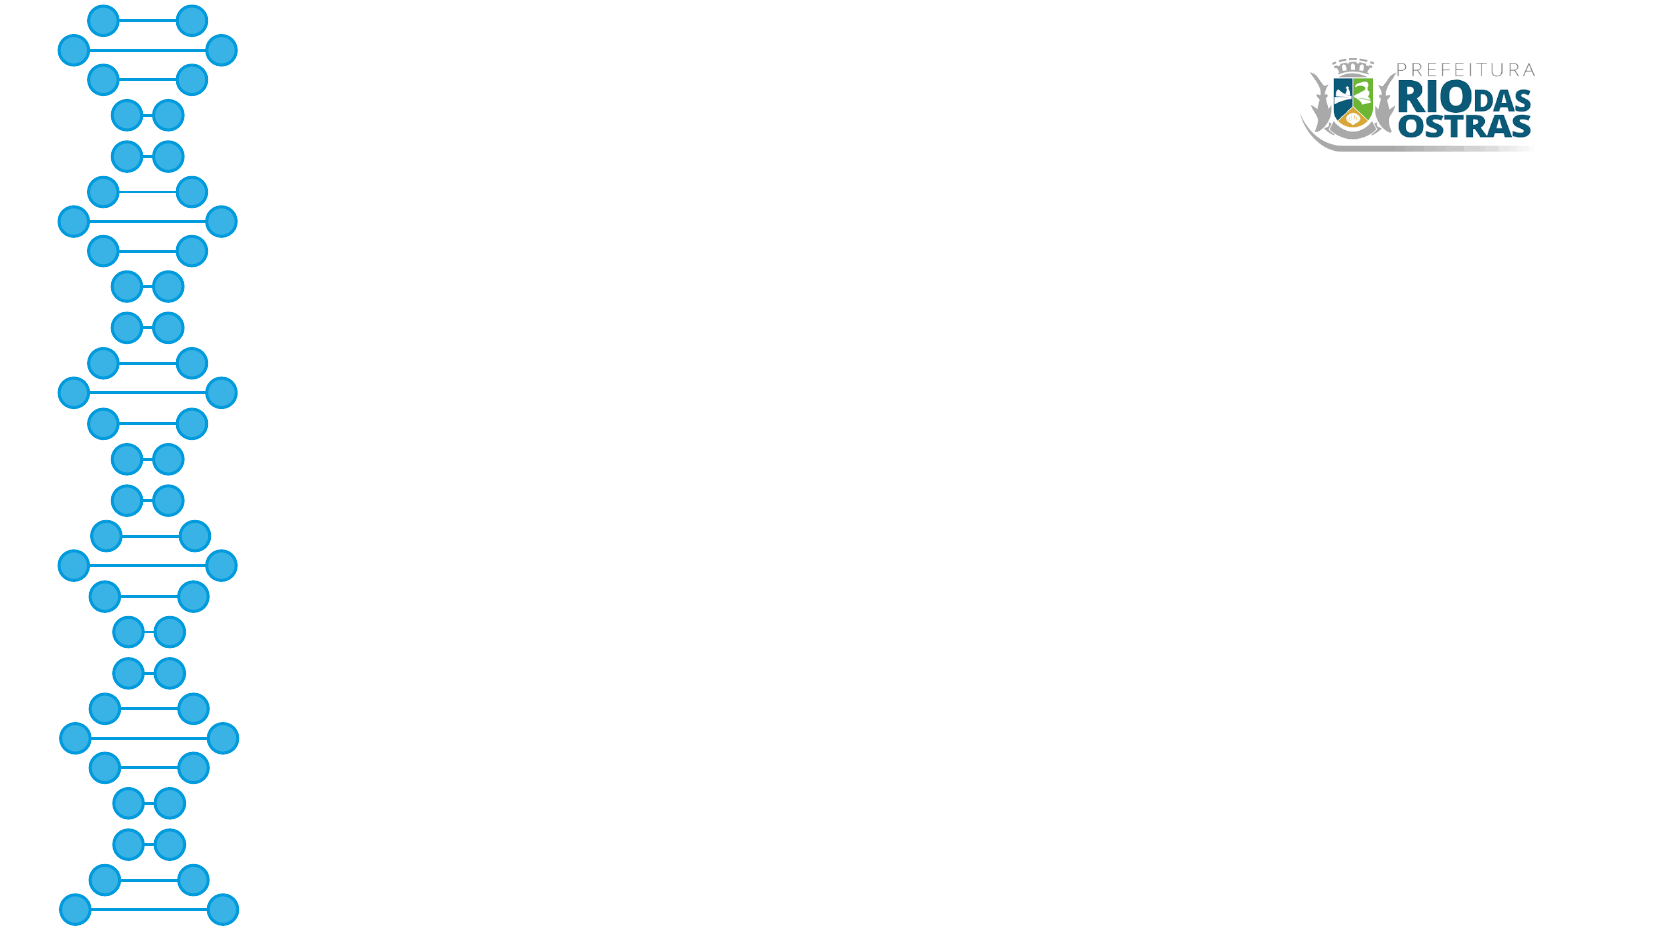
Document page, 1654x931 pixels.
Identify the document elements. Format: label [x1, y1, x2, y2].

picture [1299, 58, 1536, 153]
